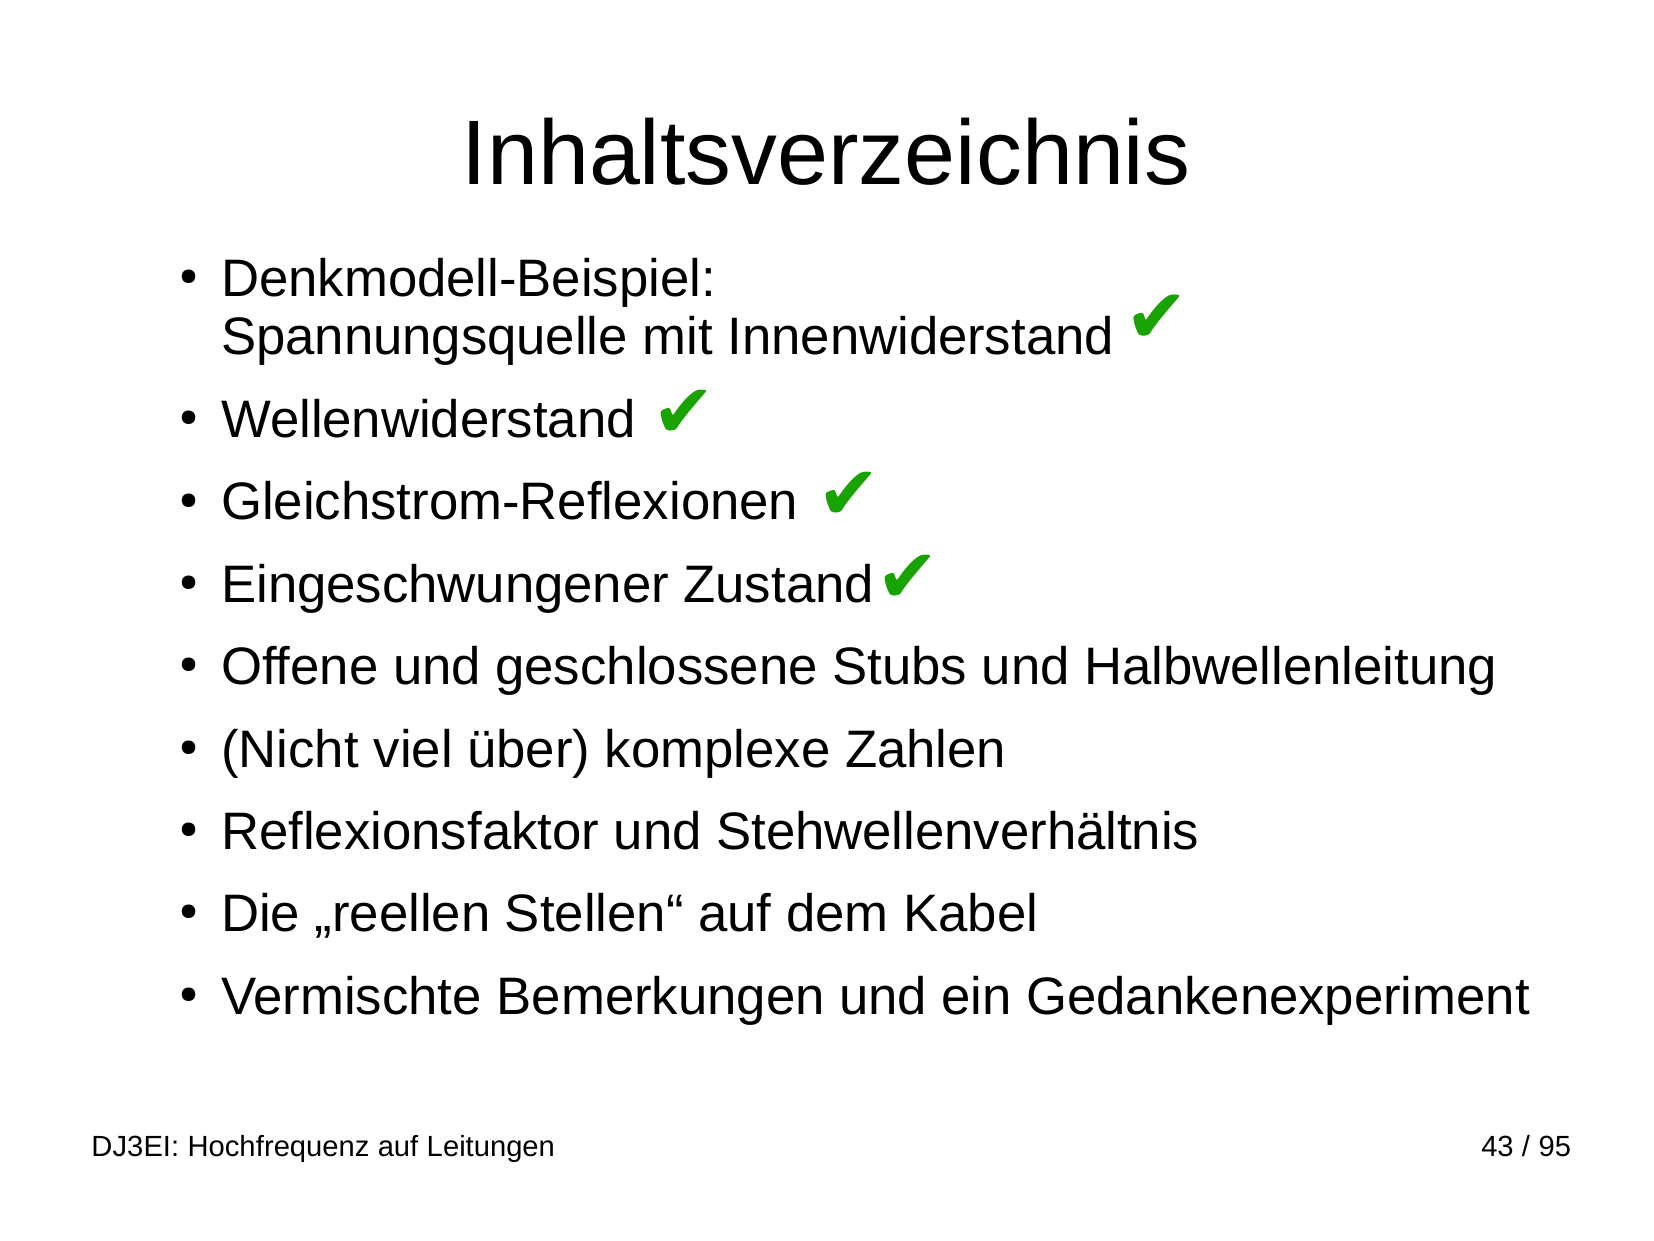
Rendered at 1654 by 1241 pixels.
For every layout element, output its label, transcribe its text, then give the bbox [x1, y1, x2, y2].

title Inhaltsverzeichnis [82, 49, 1571, 257]
text_box ✔ [862, 527, 1040, 674]
text_box ✔ [803, 444, 981, 591]
text_box ✔ [1110, 267, 1288, 414]
text_box ✔ [637, 361, 815, 508]
list Denkmodell-Beispiel: Spannungsquelle mit Innenwiderstand Wellenwiderstand Gleichstrom-Reflexionen Eingeschwungener Zustand Offene und geschlossene Stubs und Halbwellenleitung (Nicht viel über) komplexe Zahlen Reflexionsfaktor und Stehwellenverhältnis Die „reellen Stellen“ auf dem Kabel Vermischte Bemerkungen und ein Gedankenexperiment [165, 248, 1536, 1051]
